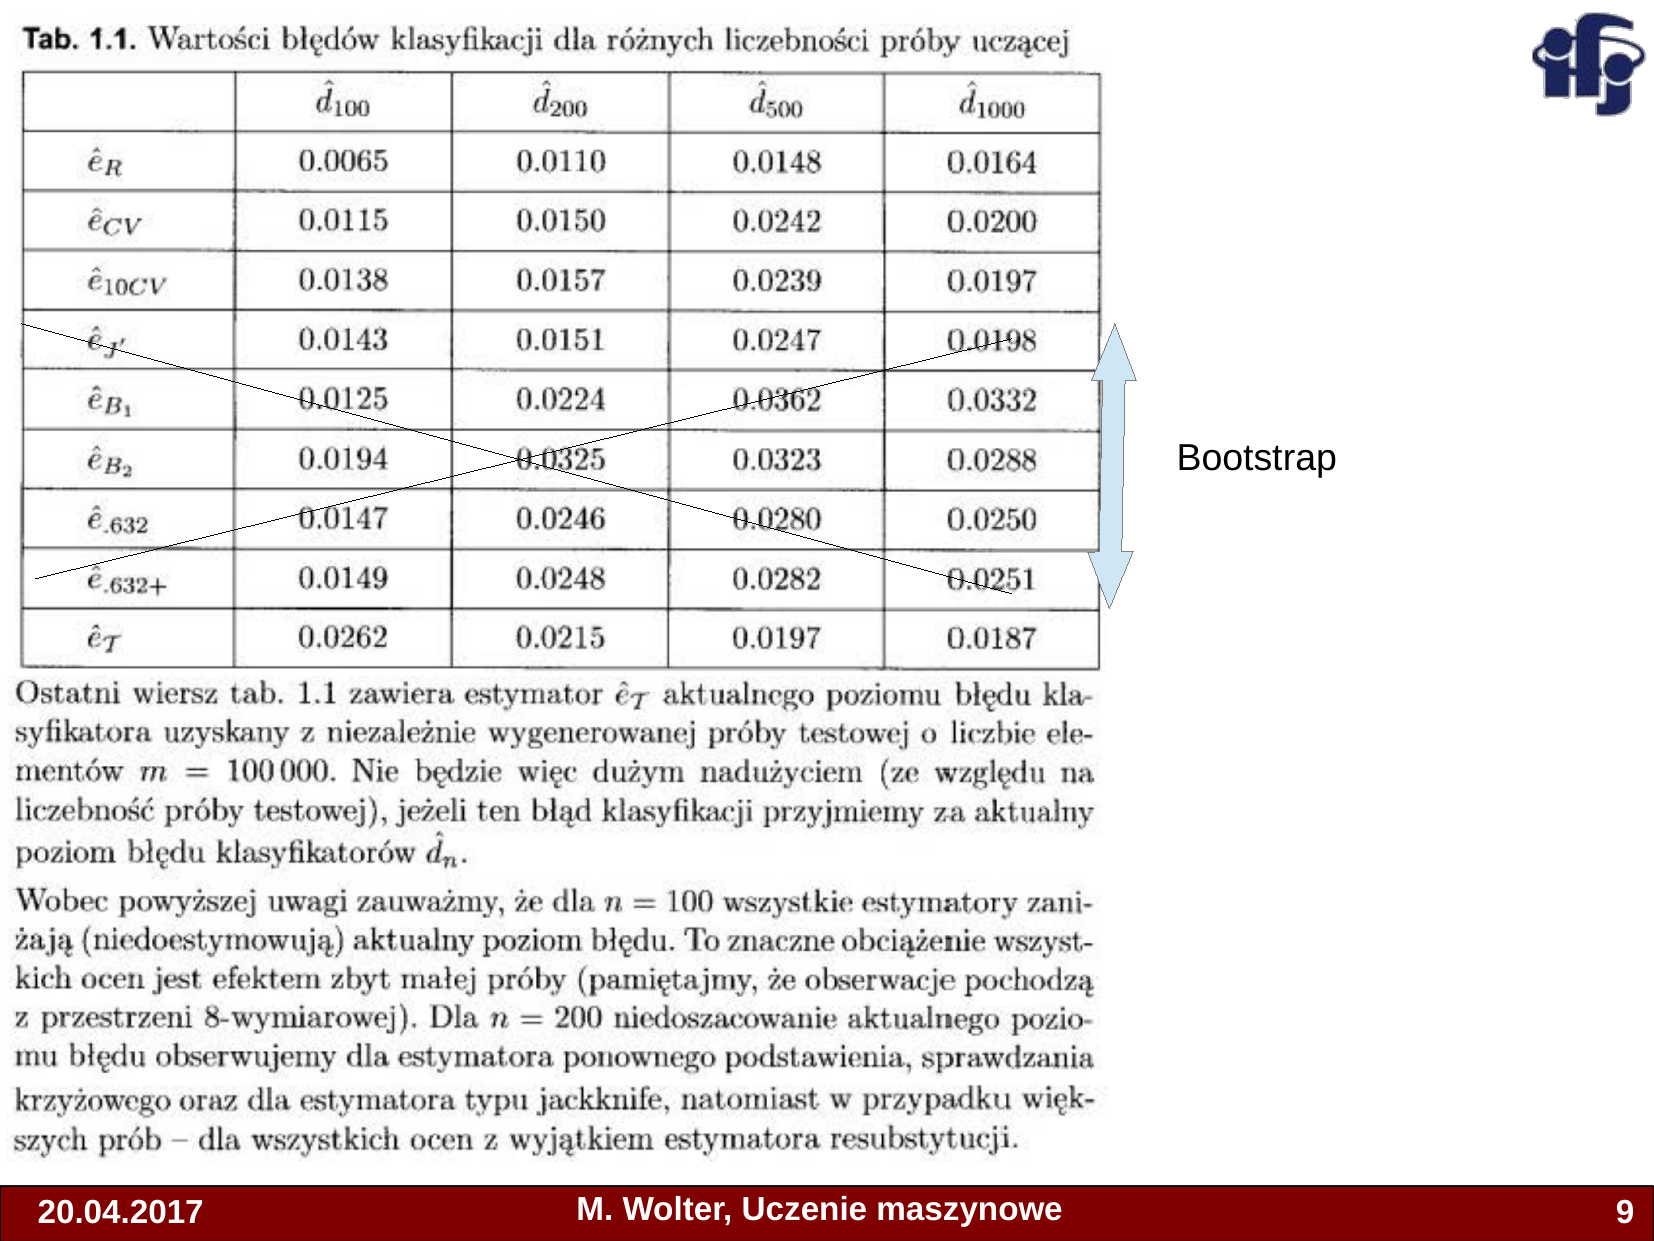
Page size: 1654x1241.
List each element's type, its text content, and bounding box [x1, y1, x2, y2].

text_box Bootstrap [1161, 428, 1357, 486]
picture [1525, 0, 1654, 129]
text_box [1087, 323, 1137, 609]
picture [0, 9, 1117, 1162]
